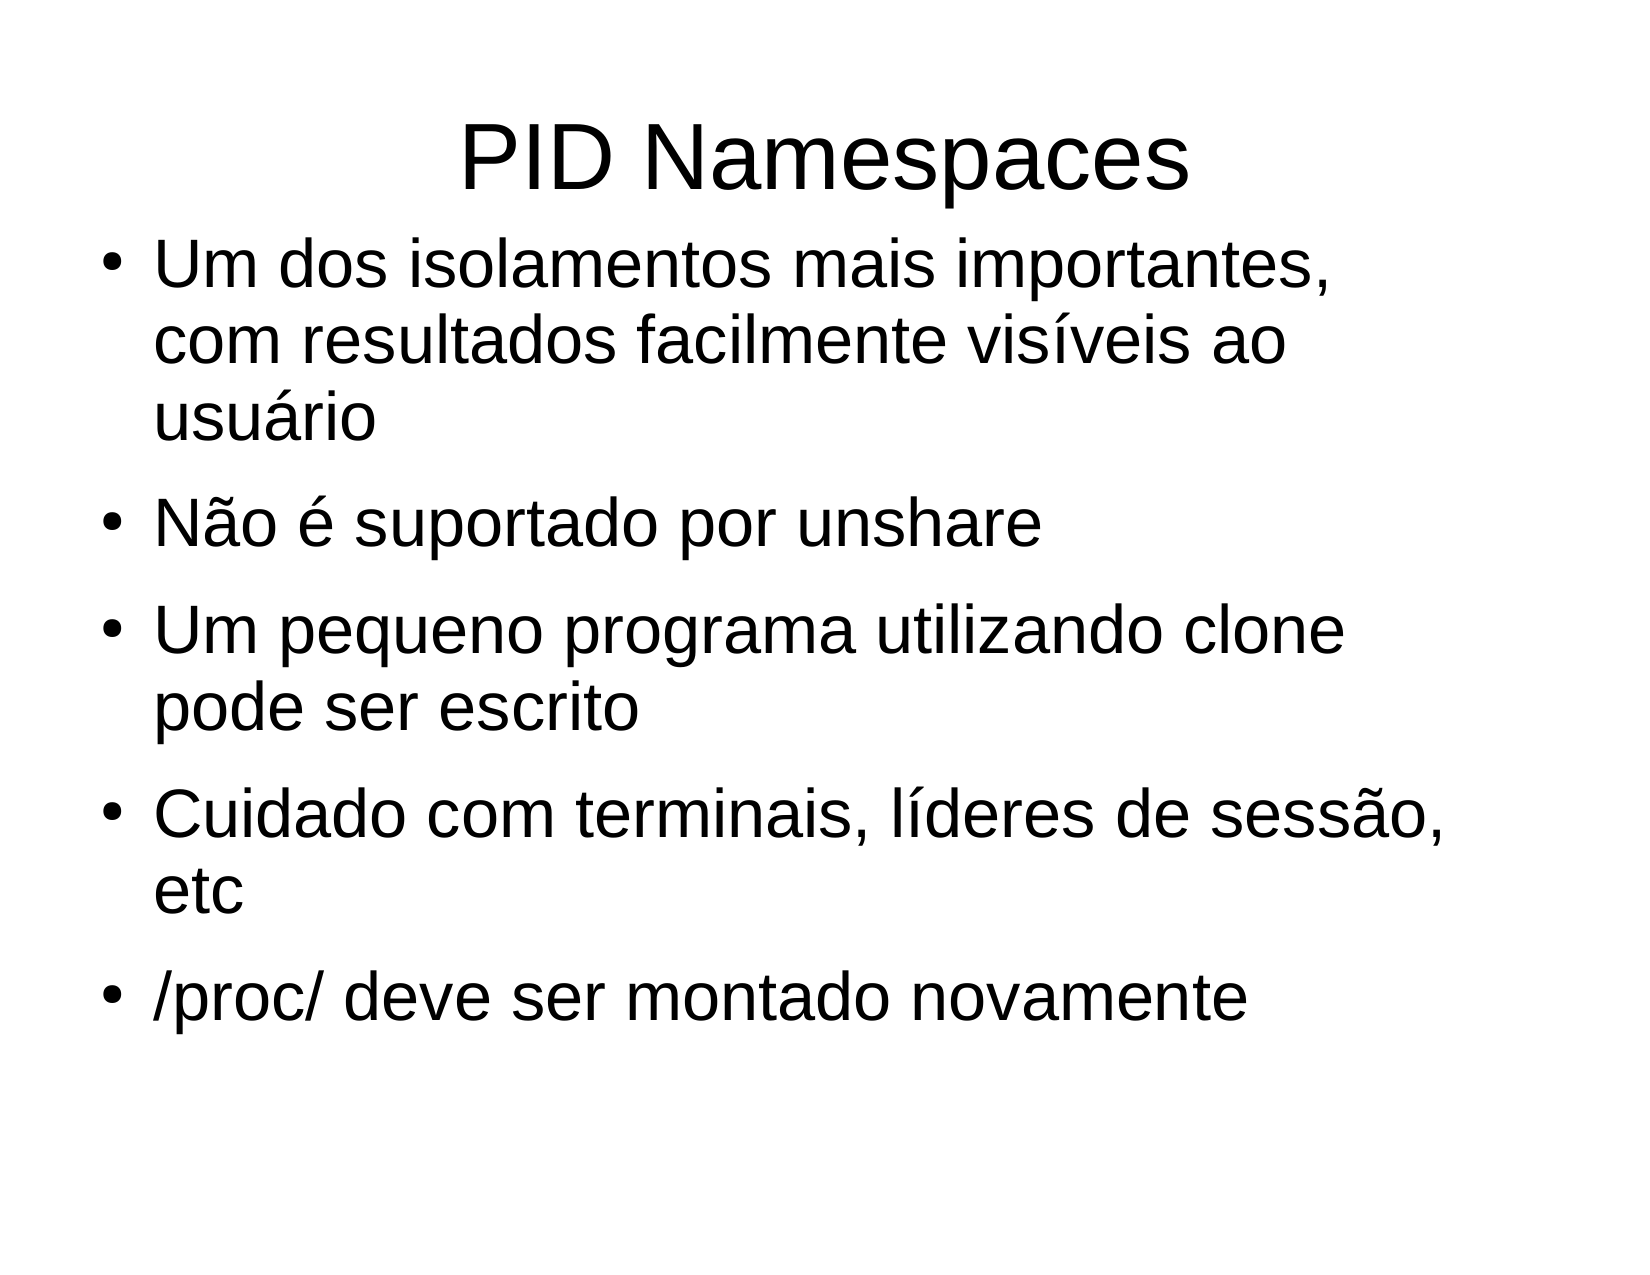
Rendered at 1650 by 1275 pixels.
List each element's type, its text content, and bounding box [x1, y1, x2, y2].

list Um dos isolamentos mais importantes, com resultados facilmente visíveis ao usuário Não é suportado por unshare Um pequeno programa utilizando clone pode ser escrito Cuidado com terminais, líderes de sessão, etc /proc/ deve ser montado novamente [82, 225, 1463, 1175]
title PID Namespaces [82, 50, 1568, 264]
